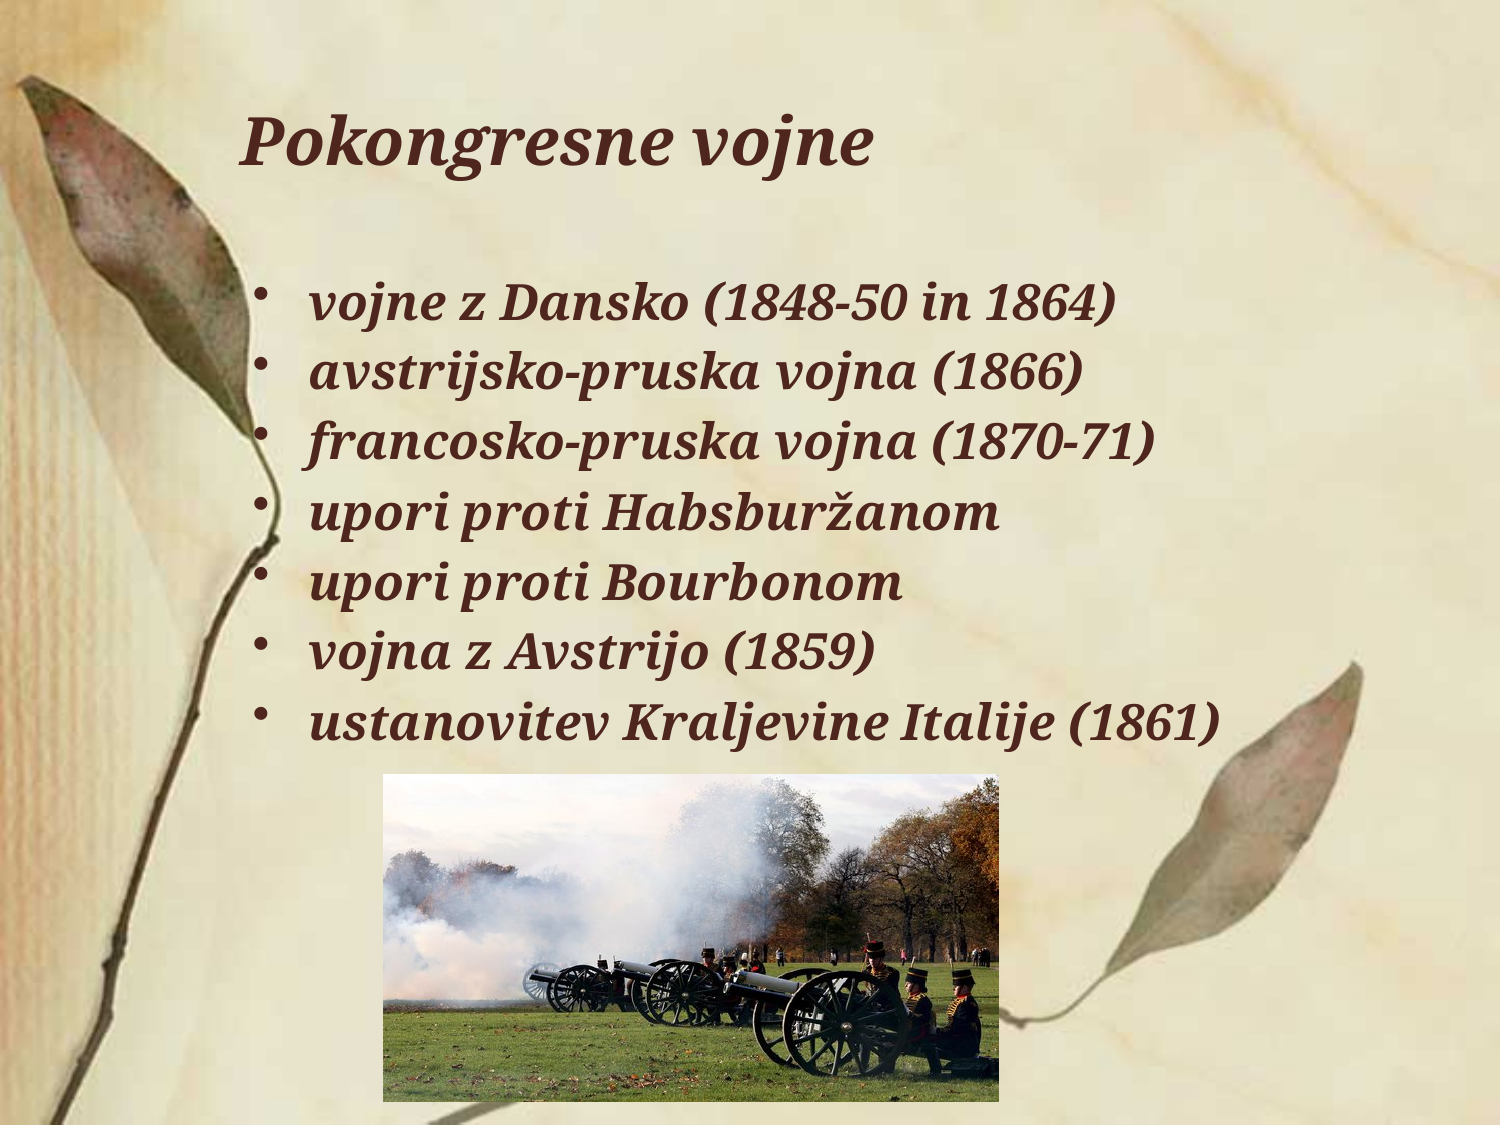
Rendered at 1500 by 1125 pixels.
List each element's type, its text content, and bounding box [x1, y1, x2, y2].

picture [0, 0, 1500, 1125]
title Pokongresne vojne [225, 45, 1425, 233]
list vojne z Dansko (1848-50 in 1864) avstrijsko-pruska vojna (1866) francosko-pruska vojna (1870-71) upori proti Habsburžanom upori proti Bourbonom vojna z Avstrijo (1859) ustanovitev Kraljevine Italije (1861) [237, 262, 1425, 764]
